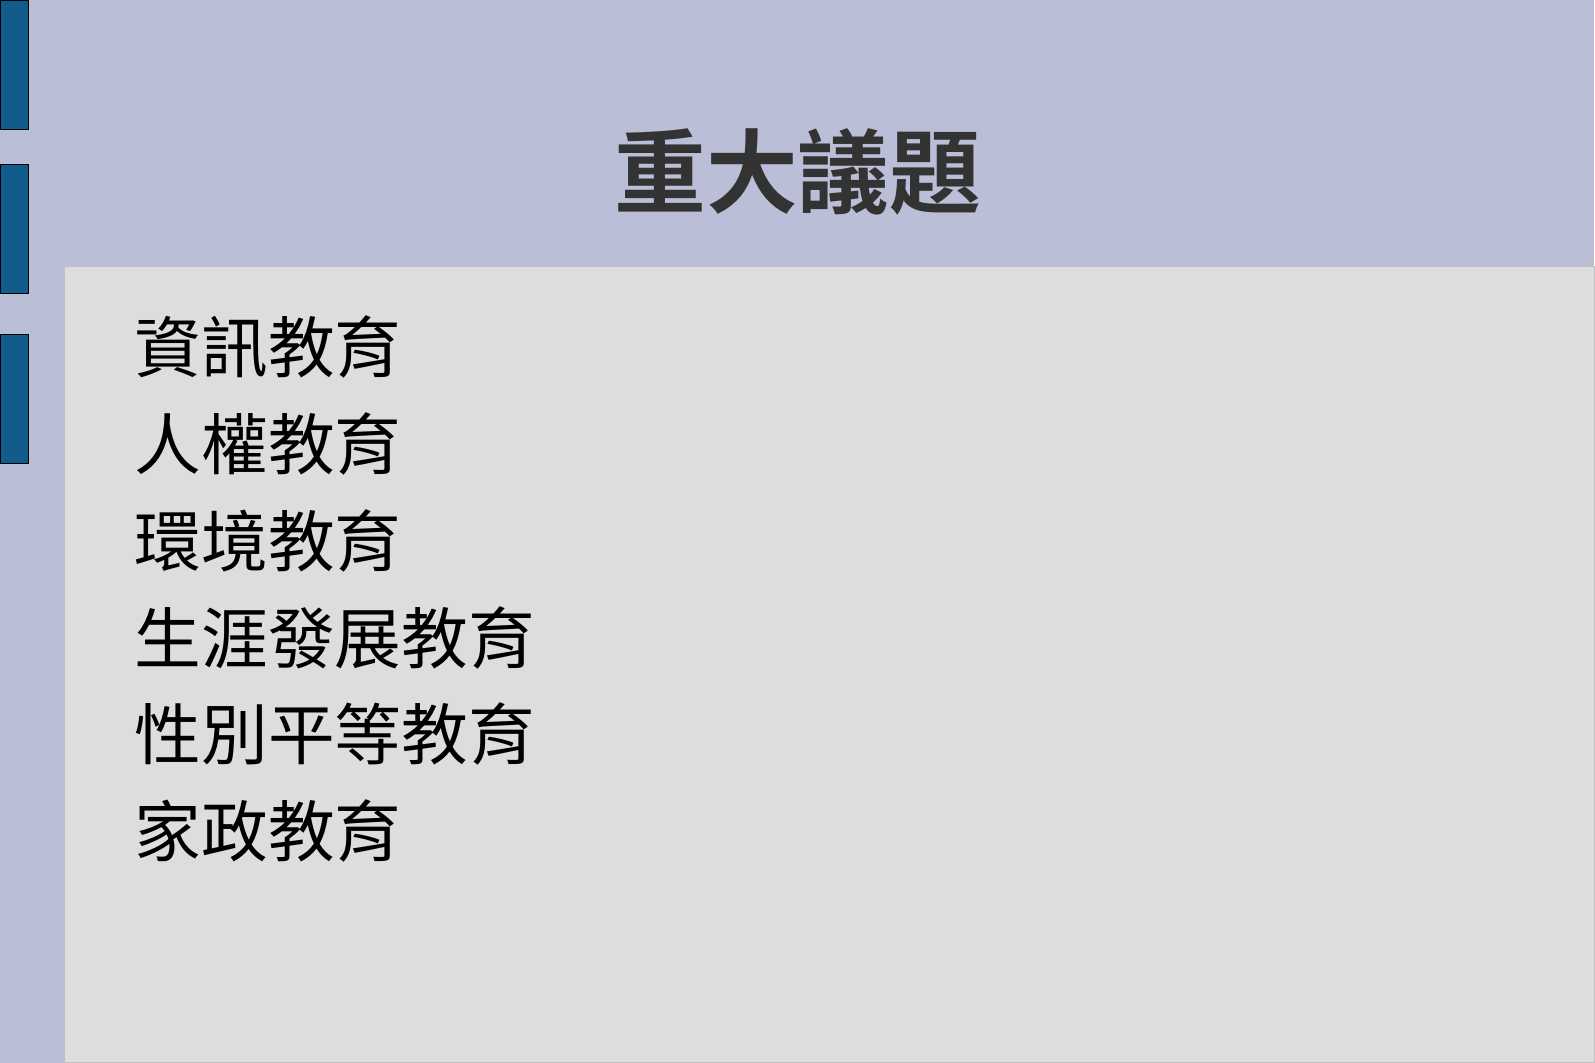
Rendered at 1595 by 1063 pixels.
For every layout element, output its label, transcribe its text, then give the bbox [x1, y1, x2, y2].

title 重大議題 [117, 78, 1479, 256]
list 資訊教育 人權教育 環境教育 生涯發展教育 性別平等教育 家政教育 [117, 295, 1479, 966]
